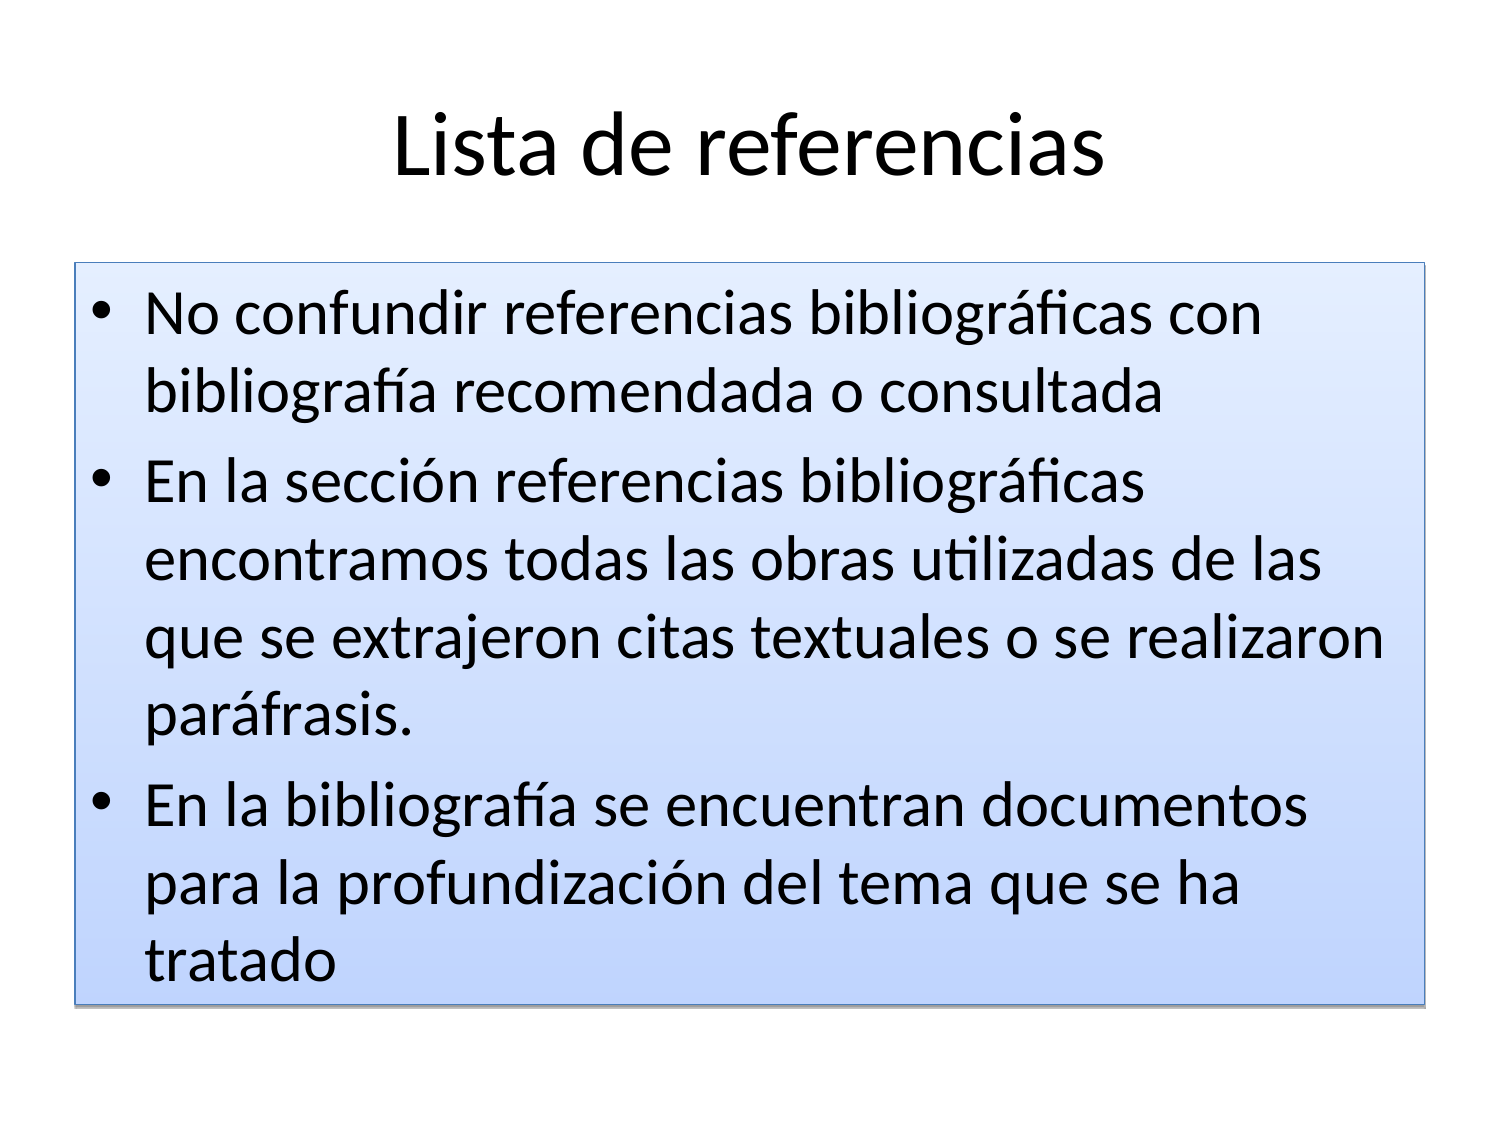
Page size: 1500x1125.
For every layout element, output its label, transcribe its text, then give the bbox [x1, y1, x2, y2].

text_box Lista de referencias [75, 45, 1425, 233]
text_box No confundir referencias bibliográficas con bibliografía recomendada o consultada En la sección referencias bibliográficas encontramos todas las obras utilizadas de las que se extrajeron citas textuales o se realizaron paráfrasis. En la bibliografía se encuentran documentos para la profundización del tema que se ha tratado [75, 262, 1425, 1005]
